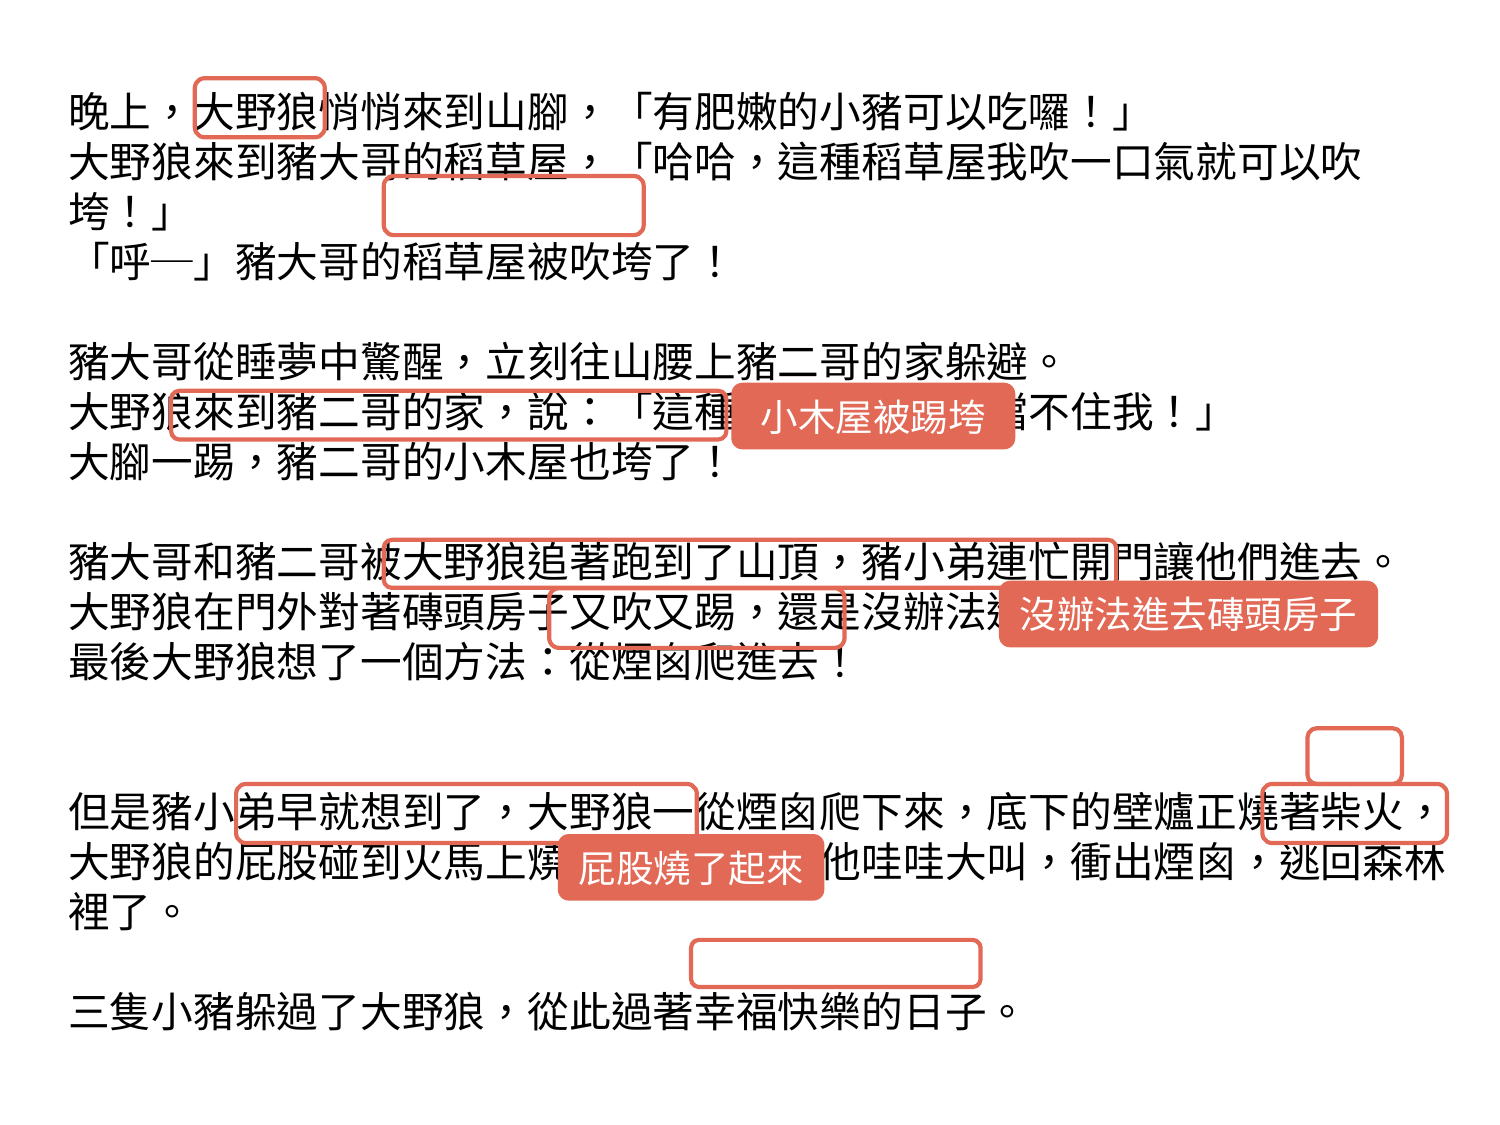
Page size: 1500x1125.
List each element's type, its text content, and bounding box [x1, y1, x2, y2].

text_box 屁股燒了起來 [557, 834, 825, 901]
text_box 小木屋被踢垮 [731, 382, 1016, 450]
text_box 晚上，大野狼悄悄來到山腳，「有肥嫩的小豬可以吃囉！」 大野狼來到豬大哥的稻草屋，「哈哈，這種稻草屋我吹一口氣就可以吹垮！」 「呼─」豬大哥的稻草屋被吹垮了！ 豬大哥從睡夢中驚醒，立刻往山腰上豬二哥的家躲避。 大野狼來到豬二哥的家，說：「這種木頭房子根本擋不住我！」 大腳一踢，豬二哥的小木屋也垮了！ 豬大哥和豬二哥被大野狼追著跑到了山頂，豬小弟連忙開門讓他們進去。 大野狼在門外對著磚頭房子又吹又踢，還是沒辦法進門。 最後大野狼想了一個方法：從煙囪爬進去！ 但是豬小弟早就想到了，大野狼一從煙囪爬下來，底下的壁爐正燒著柴火， 大野狼的屁股碰到火馬上燒了起來，燙的他哇哇大叫，衝出煙囪，逃回森林裡了。 三隻小豬躲過了大野狼，從此過著幸福快樂的日子。 [53, 78, 1500, 1094]
text_box 晚上，大野狼悄悄來到山腳，「有肥嫩的小豬可以吃囉！」 大野狼來到豬大哥的稻草屋，「哈哈，這種稻草屋我吹一口氣就可以吹垮！」 「呼─」豬大哥的稻草屋被吹垮了！ 豬大哥從睡夢中驚醒，立刻往山腰上豬二哥的家躲避。 大野狼來到豬二哥的家，說：「這種木頭房子根本擋不住我！」 大腳一踢，豬二哥的小木屋也垮了！ 豬大哥和豬二哥被大野狼追著跑到了山頂，豬小弟連忙開門讓他們進去。 大野狼在門外對著磚頭房子又吹又踢，還是沒辦法進門。 最後大野狼想了一個方法：從煙囪爬進去！ 但是豬小弟早就想到了，大野狼一從煙囪爬下來，底下的壁爐正燒著柴火， 大野狼的屁股碰到火馬上燒了起來，燙的他哇哇大叫，衝出煙囪，逃回森林裡了。 三隻小豬躲過了大野狼，從此過著幸福快樂的日子。 [197, 81, 322, 135]
text_box 沒辦法進去磚頭房子 [998, 580, 1379, 648]
